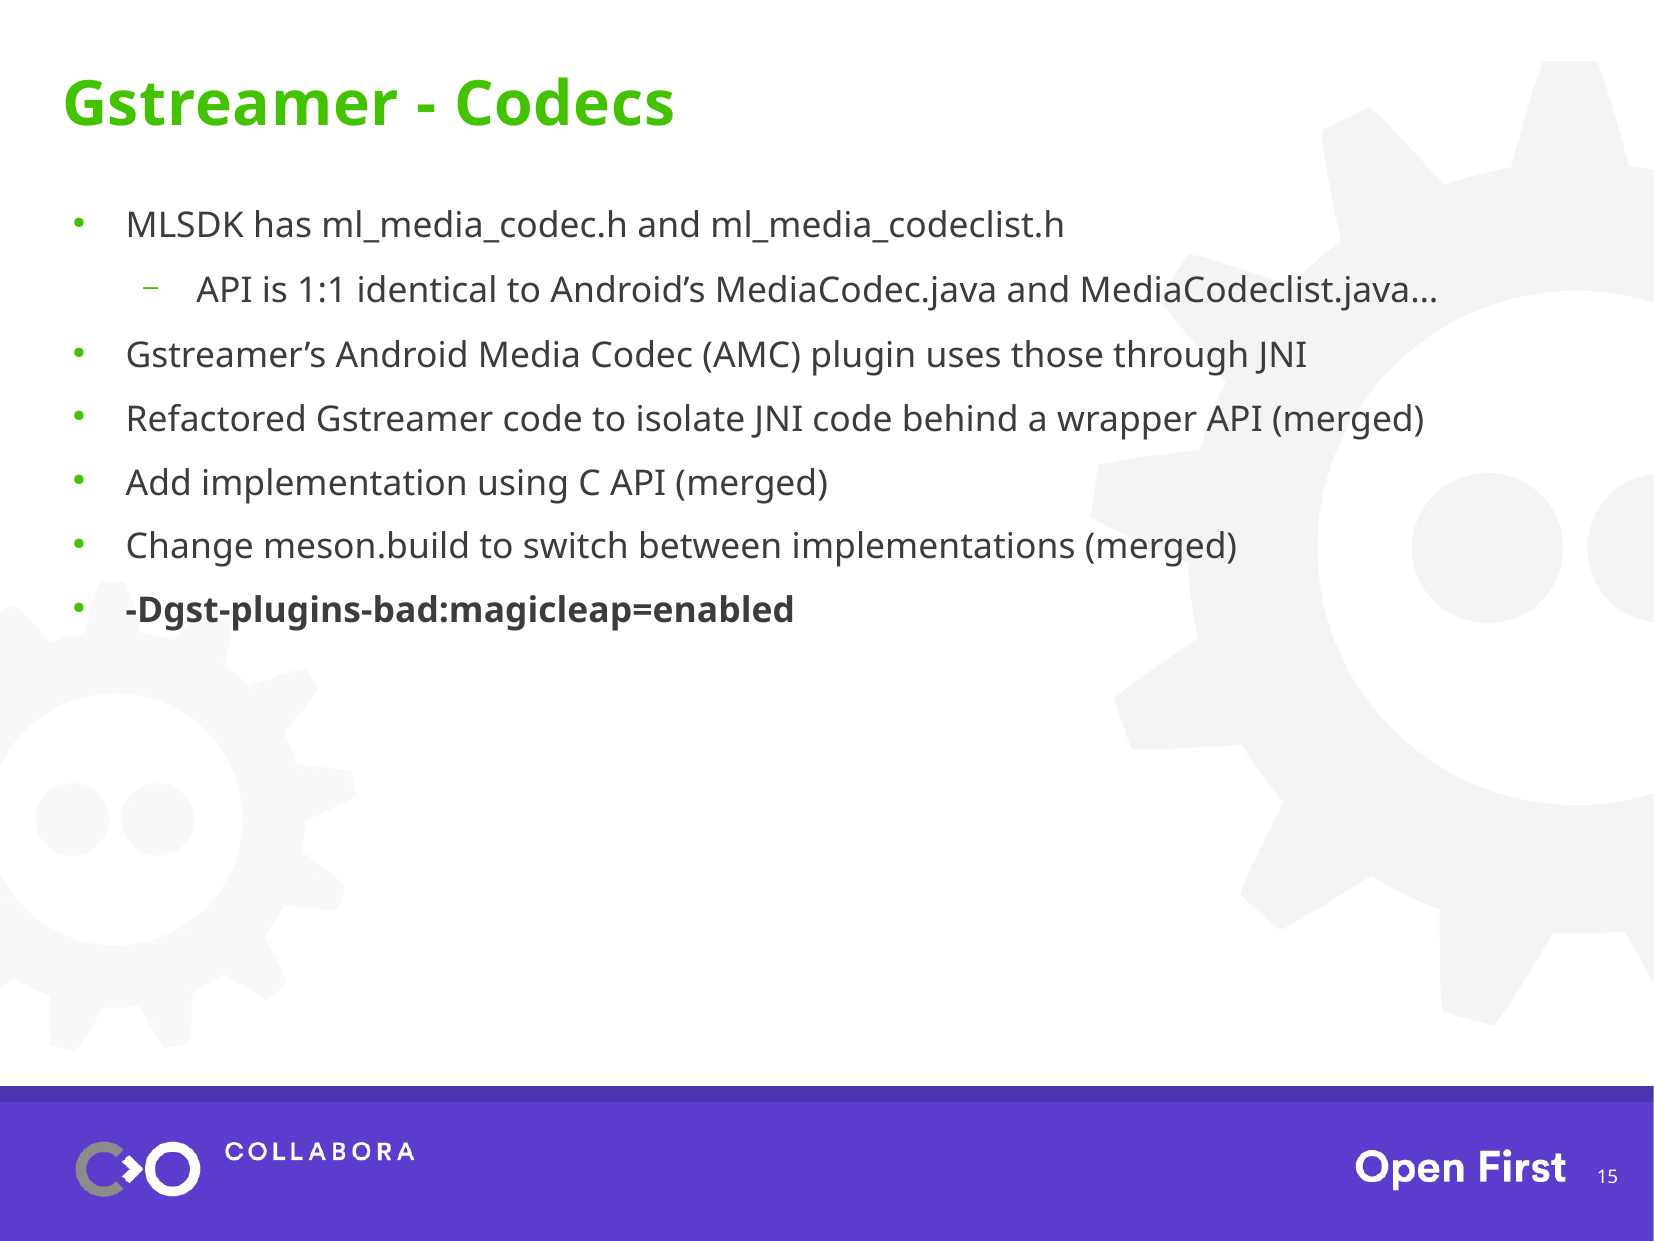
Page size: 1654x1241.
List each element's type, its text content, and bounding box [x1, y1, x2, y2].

title Gstreamer - Codecs [62, 62, 1638, 138]
list MLSDK has ml_media_codec.h and ml_media_codeclist.h API is 1:1 identical to Android’s MediaCodec.java and MediaCodeclist.java… Gstreamer’s Android Media Codec (AMC) plugin uses those through JNI Refactored Gstreamer code to isolate JNI code behind a wrapper API (merged) Add implementation using C API (merged) Change meson.build to switch between implementations (merged) -Dgst-plugins-bad:magicleap=enabled [54, 181, 1630, 414]
picture [0, 0, 1654, 1241]
